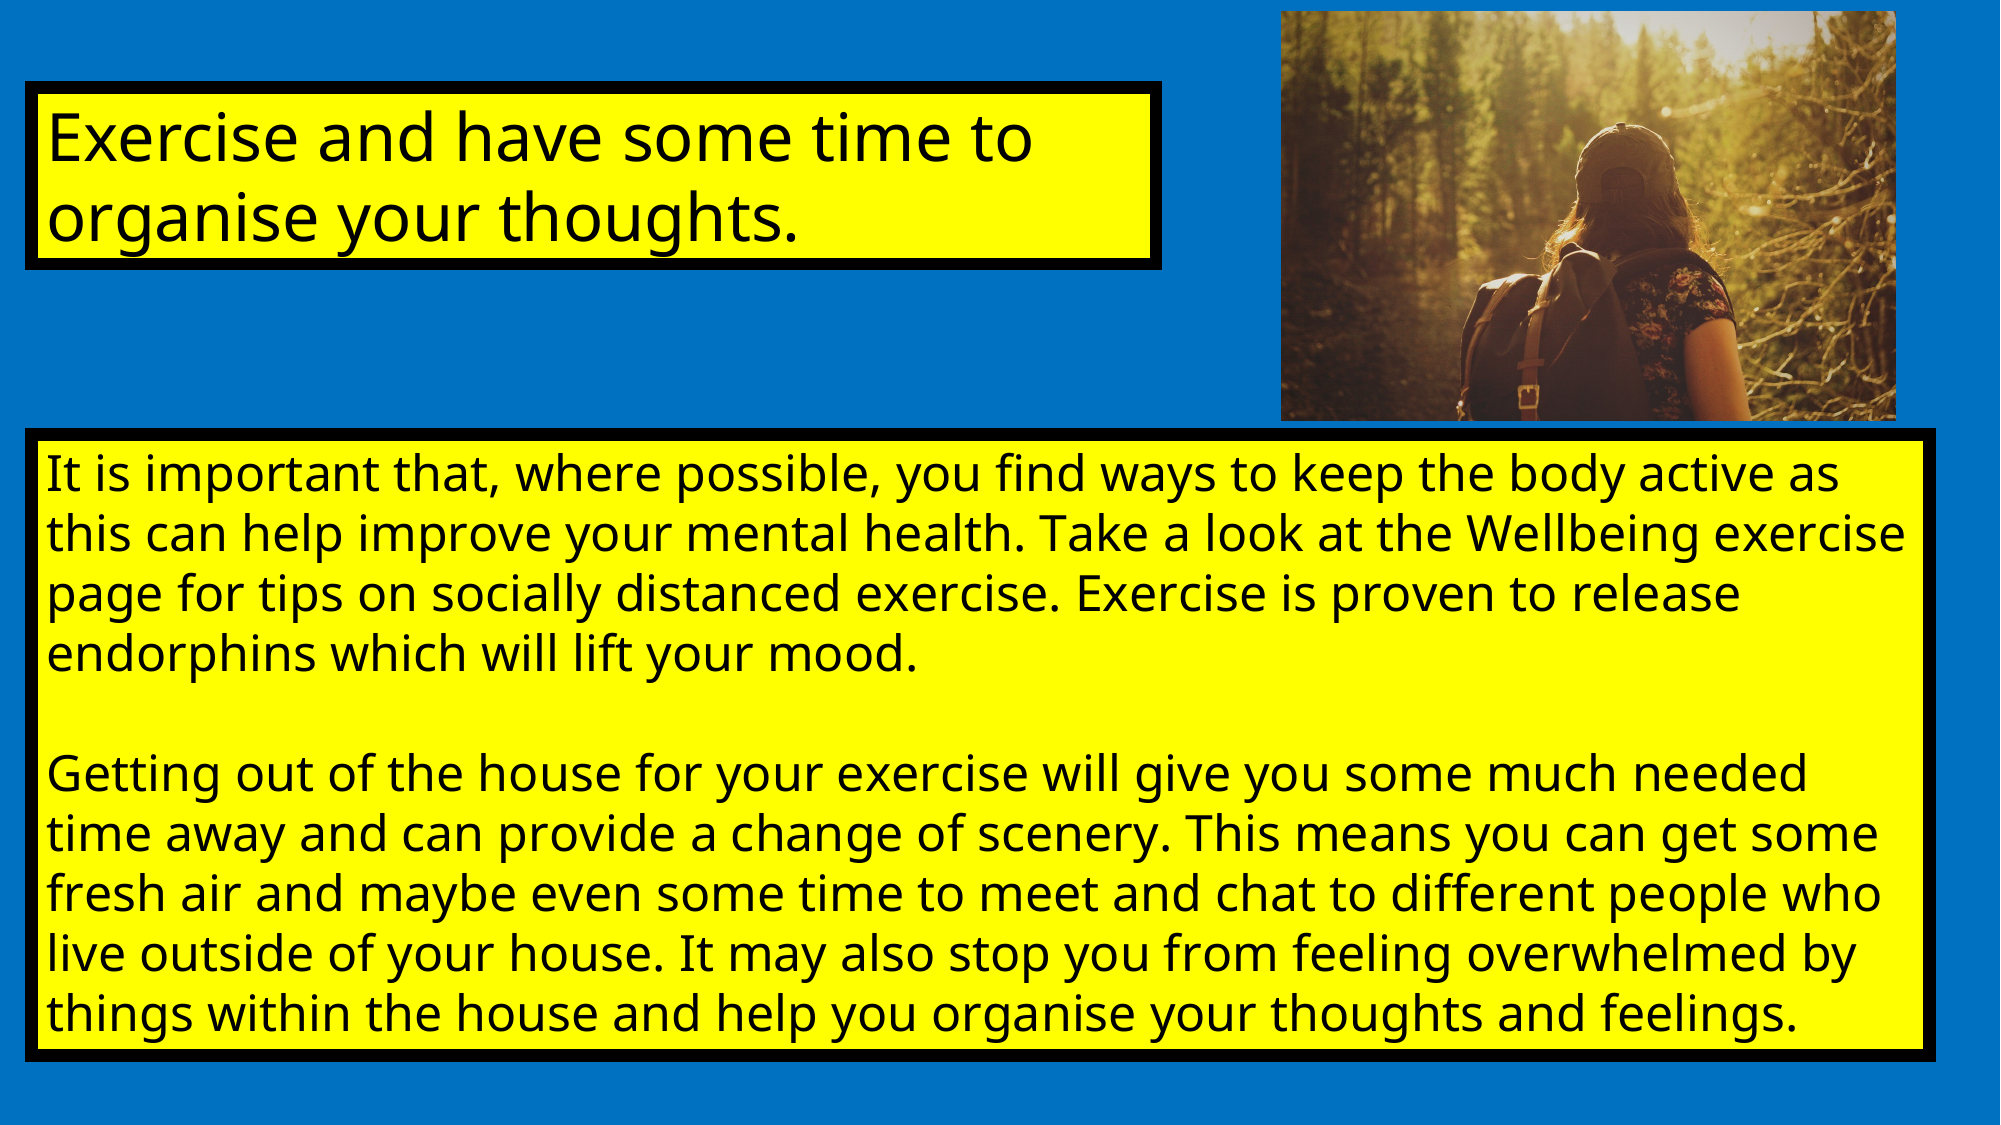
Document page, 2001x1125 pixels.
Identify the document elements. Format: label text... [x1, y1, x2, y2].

text_box It is important that, where possible, you find ways to keep the body active as this can help improve your mental health. Take a look at the Wellbeing exercise page for tips on socially distanced exercise. Exercise is proven to release endorphins which will lift your mood. Getting out of the house for your exercise will give you some much needed time away and can provide a change of scenery. This means you can get some fresh air and maybe even some time to meet and chat to different people who live outside of your house. It may also stop you from feeling overwhelmed by things within the house and help you organise your thoughts and feelings. [31, 434, 1930, 1056]
picture [1281, 11, 1896, 421]
text_box Exercise and have some time to organise your thoughts. [31, 87, 1157, 265]
